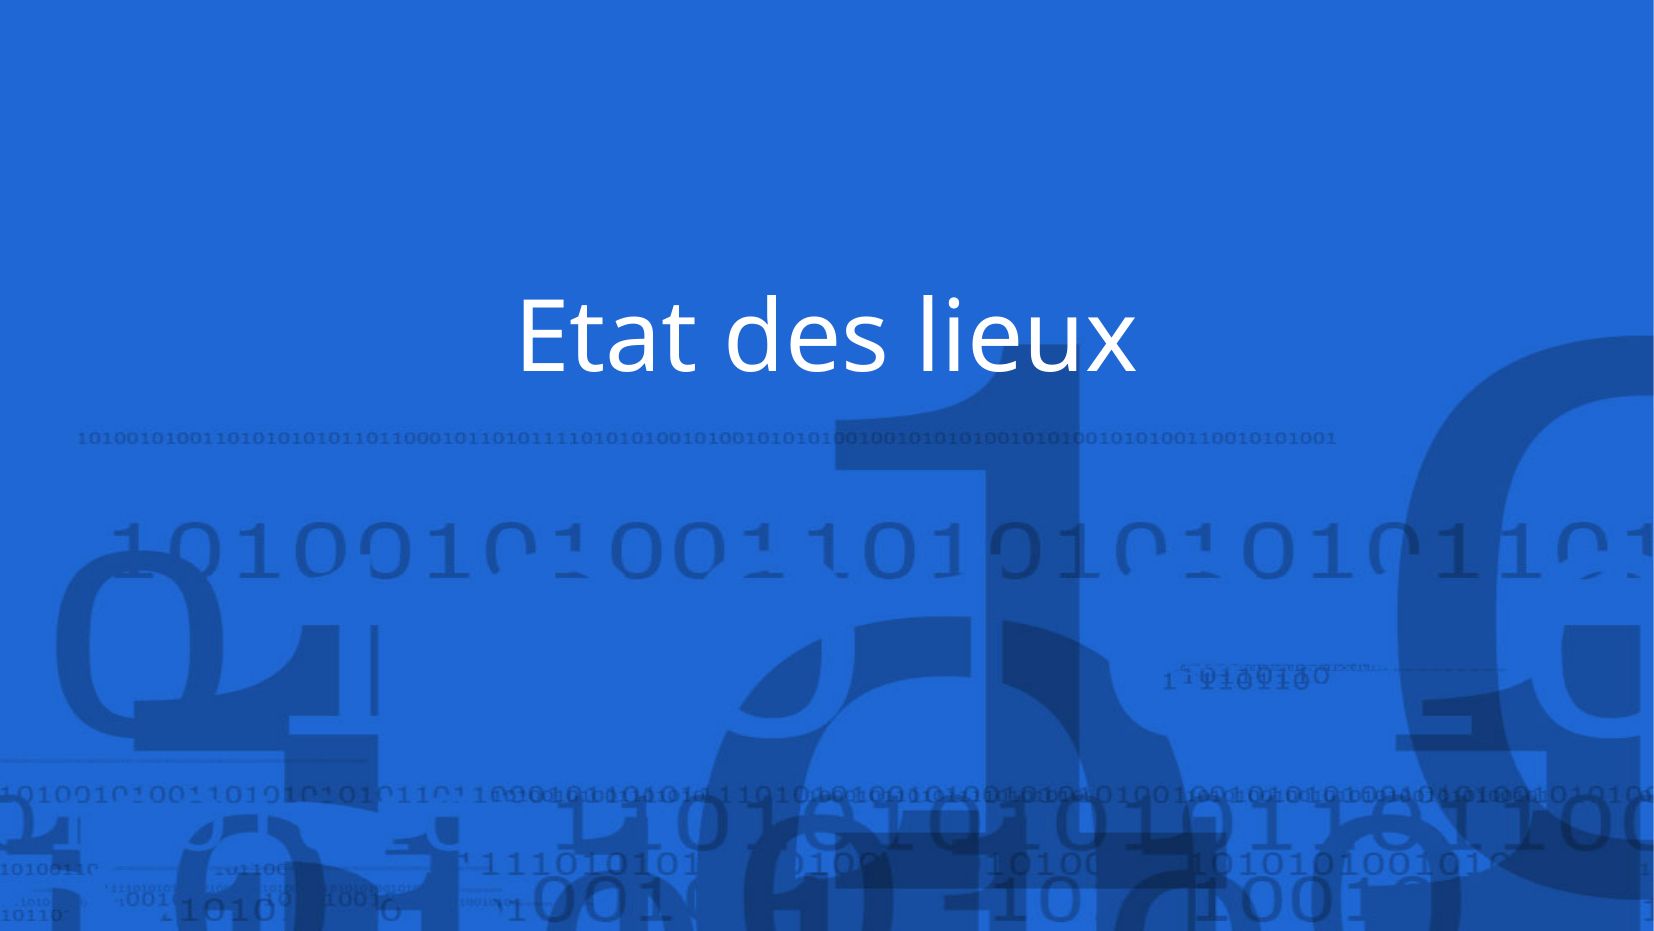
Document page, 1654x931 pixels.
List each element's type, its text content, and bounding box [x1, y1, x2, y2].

picture [0, 0, 1654, 931]
title Etat des lieux [124, 187, 1530, 479]
